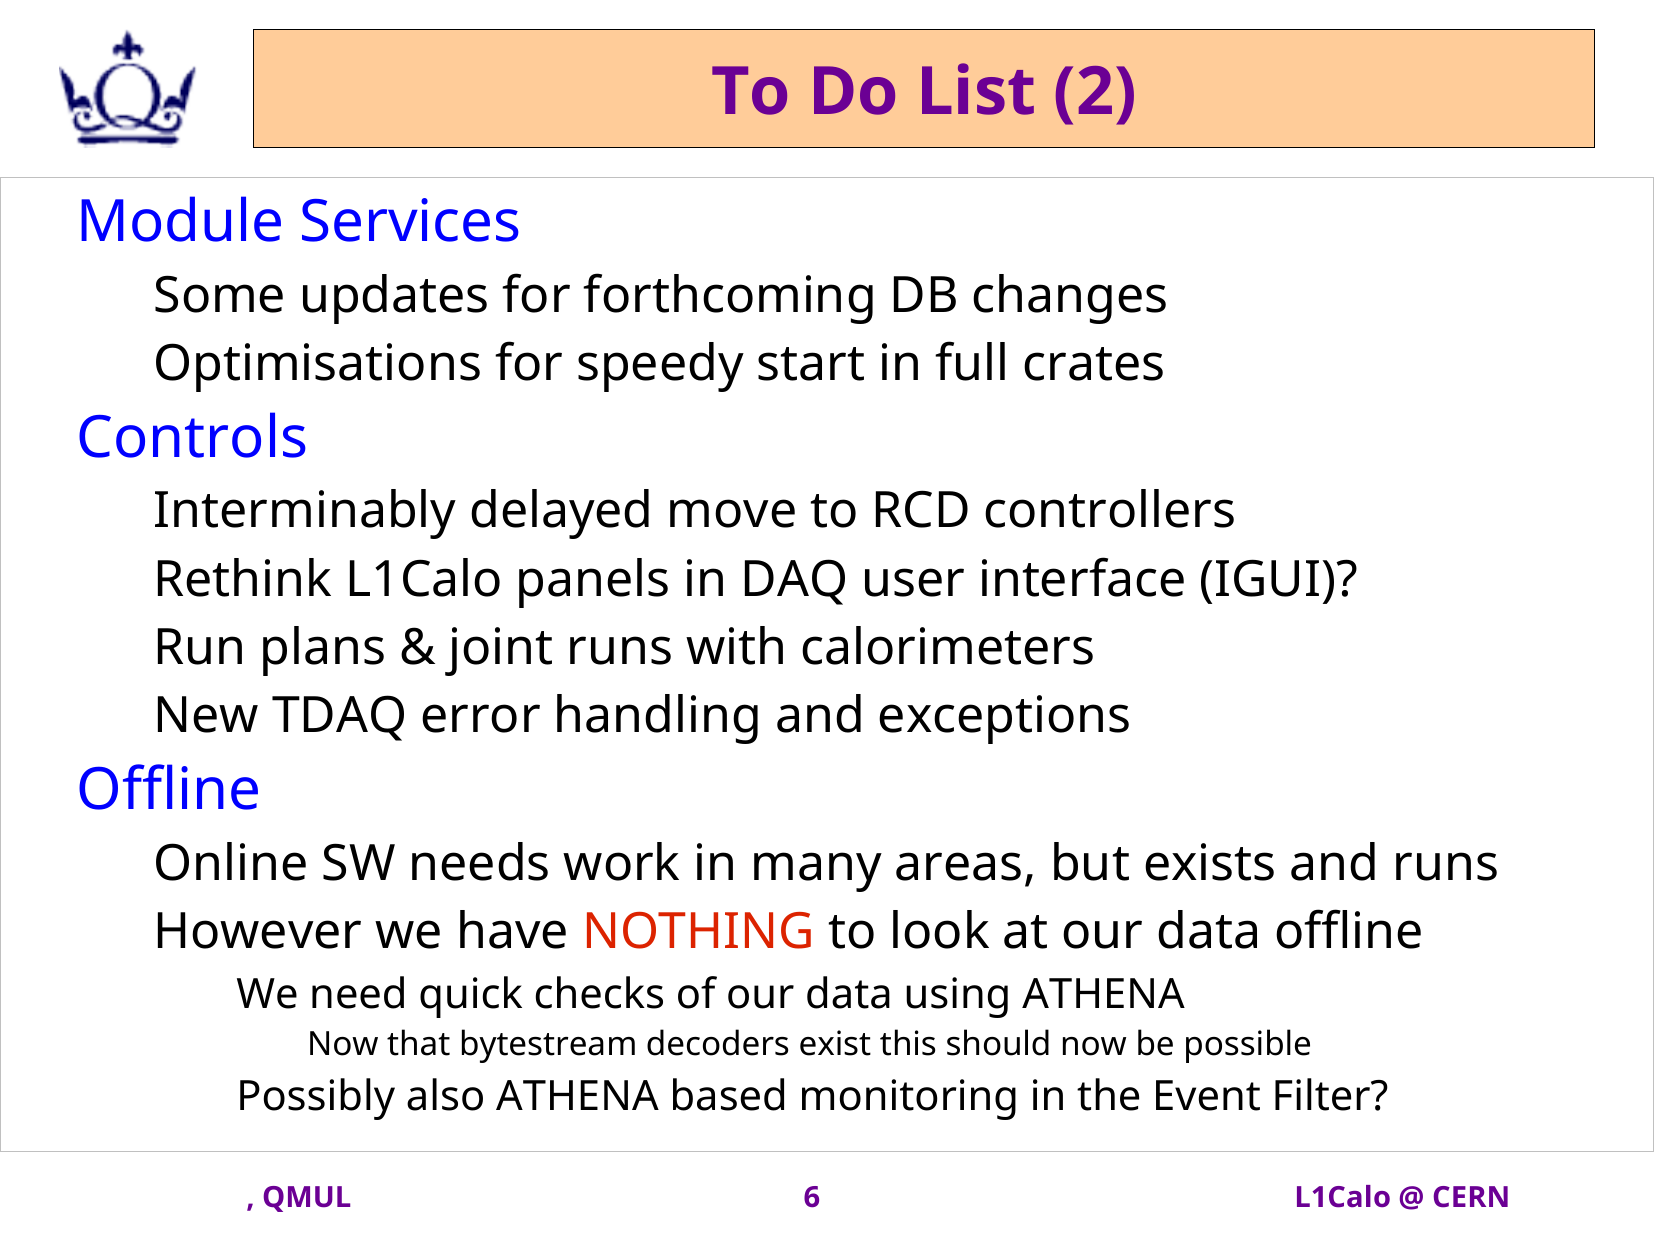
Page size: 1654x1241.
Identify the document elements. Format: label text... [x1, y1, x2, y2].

picture [59, 29, 200, 148]
title To Do List (2) [253, 29, 1595, 148]
list Module Services Some updates for forthcoming DB changes Optimisations for speedy start in full crates Controls Interminably delayed move to RCD controllers Rethink L1Calo panels in DAQ user interface (IGUI)? Run plans & joint runs with calorimeters New TDAQ error handling and exceptions Offline Online SW needs work in many areas, but exists and runs However we have NOTHING to look at our data offline We need quick checks of our data using ATHENA Now that bytestream decoders exist this should now be possible Possibly also ATHENA based monitoring in the Event Filter? [59, 179, 1603, 1150]
